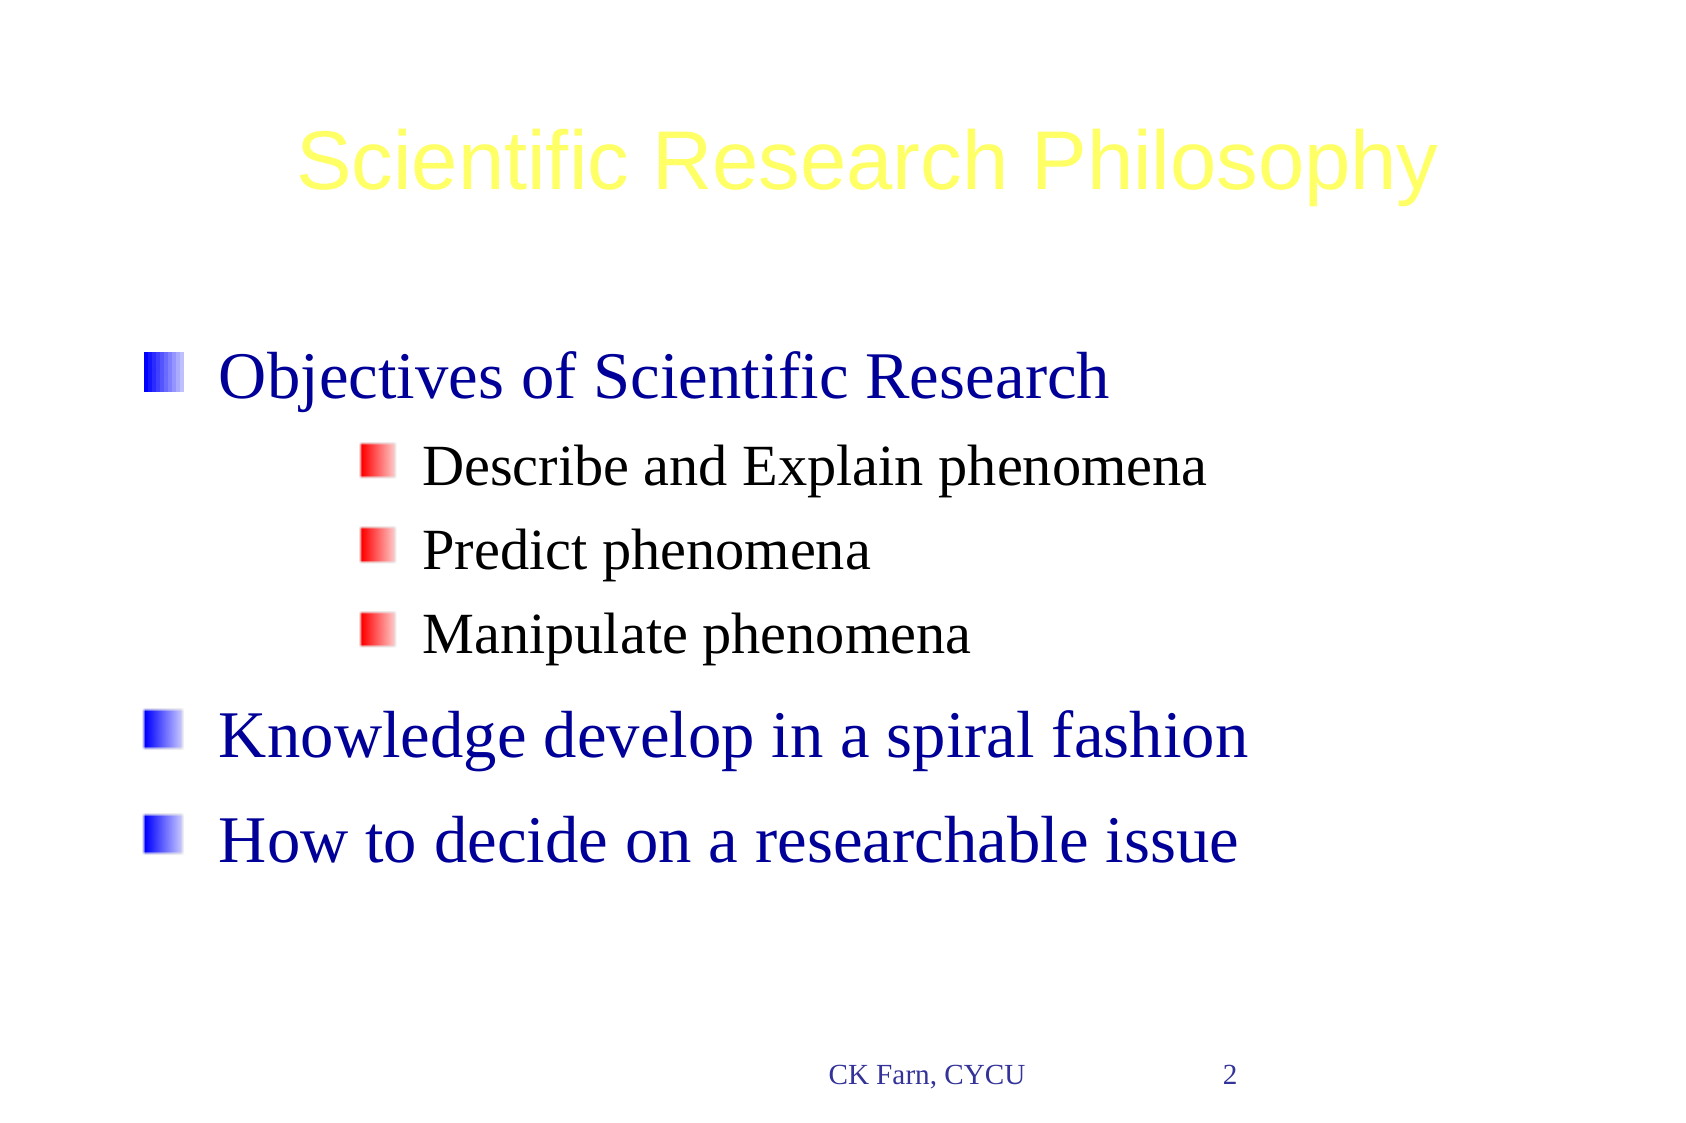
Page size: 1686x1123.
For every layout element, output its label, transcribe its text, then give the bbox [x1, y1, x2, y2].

footer CK Farn, CYCU [660, 1048, 1194, 1123]
list Objectives of Scientific Research Describe and Explain phenomena Predict phenomena Manipulate phenomena Knowledge develop in a spiral fashion How to decide on a researchable issue [126, 324, 1560, 999]
slide_number 4 [1207, 1048, 1560, 1123]
title Scientific Research Philosophy [280, 62, 1560, 250]
